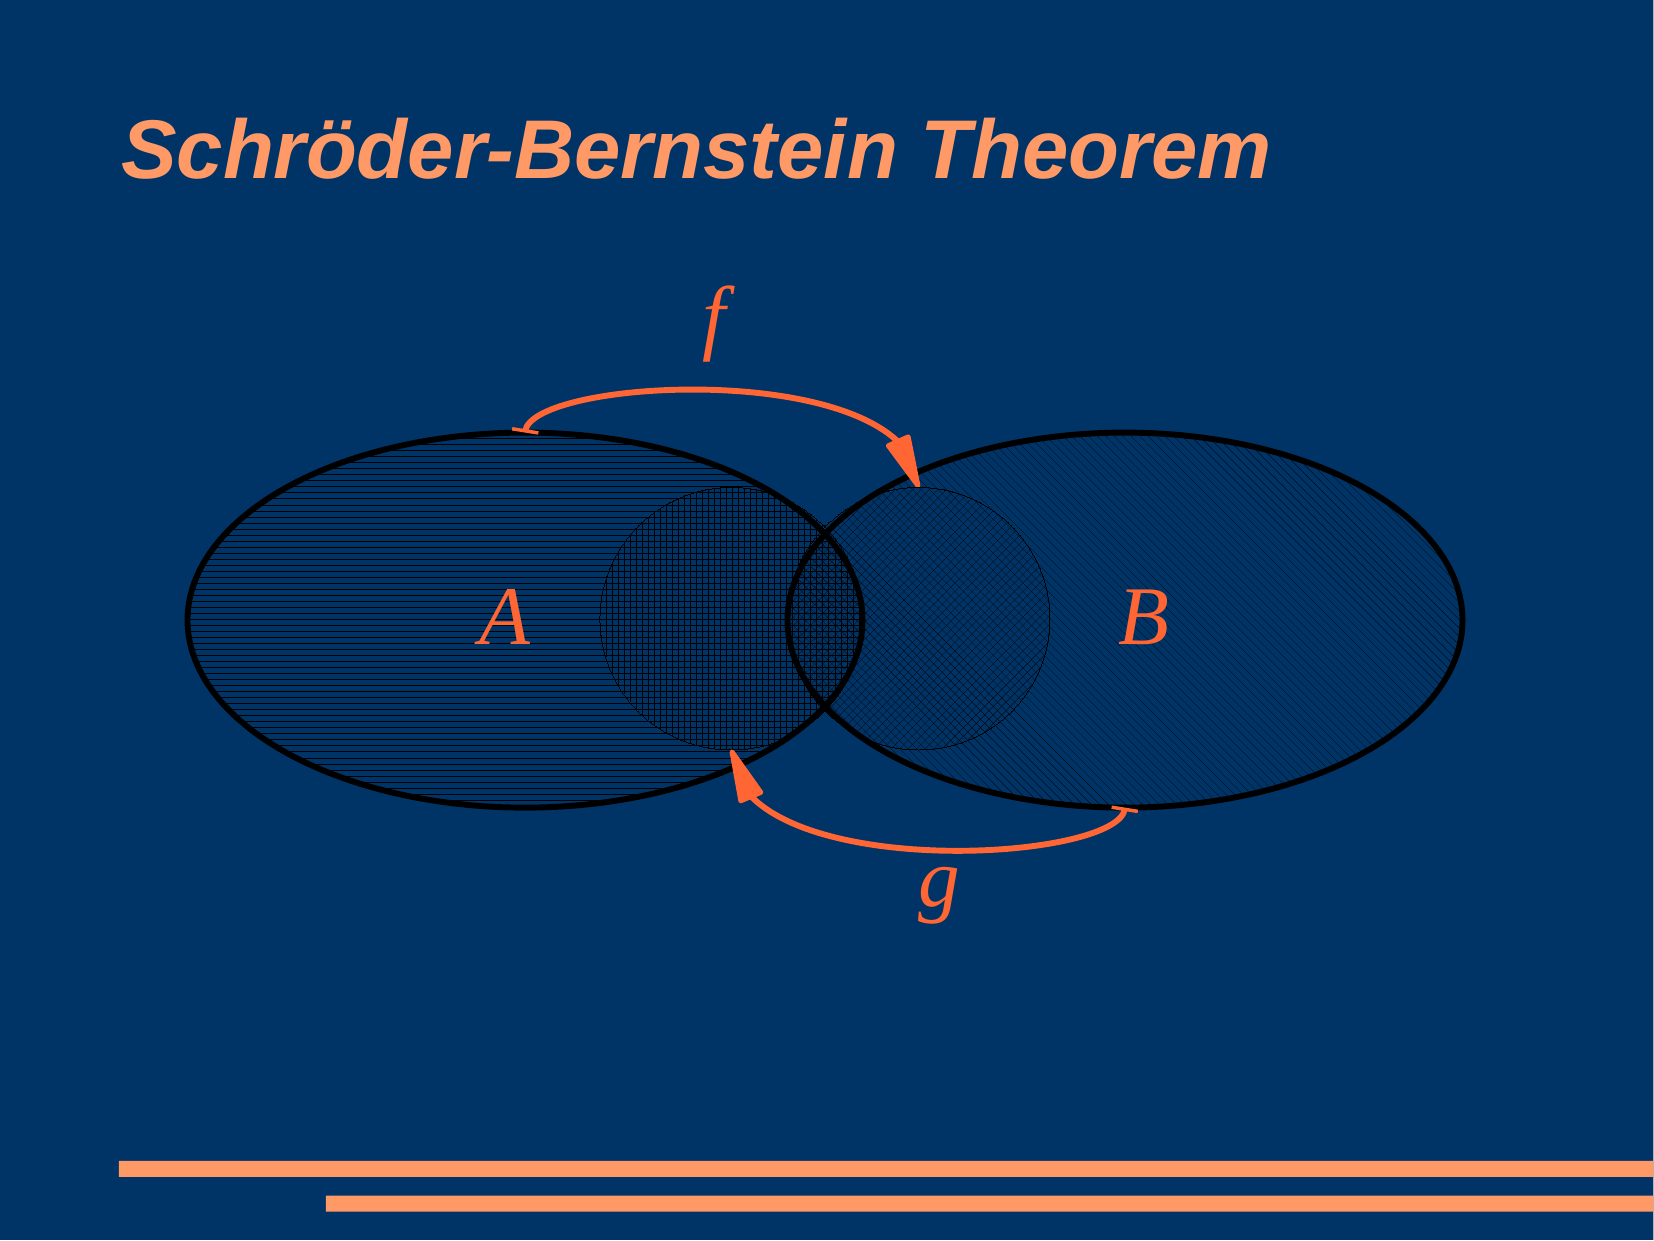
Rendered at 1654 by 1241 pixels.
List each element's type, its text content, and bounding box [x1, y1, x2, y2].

text_box f [678, 262, 751, 377]
text_box g [903, 825, 976, 940]
text_box [187, 432, 1463, 808]
text_box A [450, 562, 559, 678]
text_box B [1087, 562, 1201, 677]
title Schröder-Bernstein Theorem [121, 46, 1534, 254]
